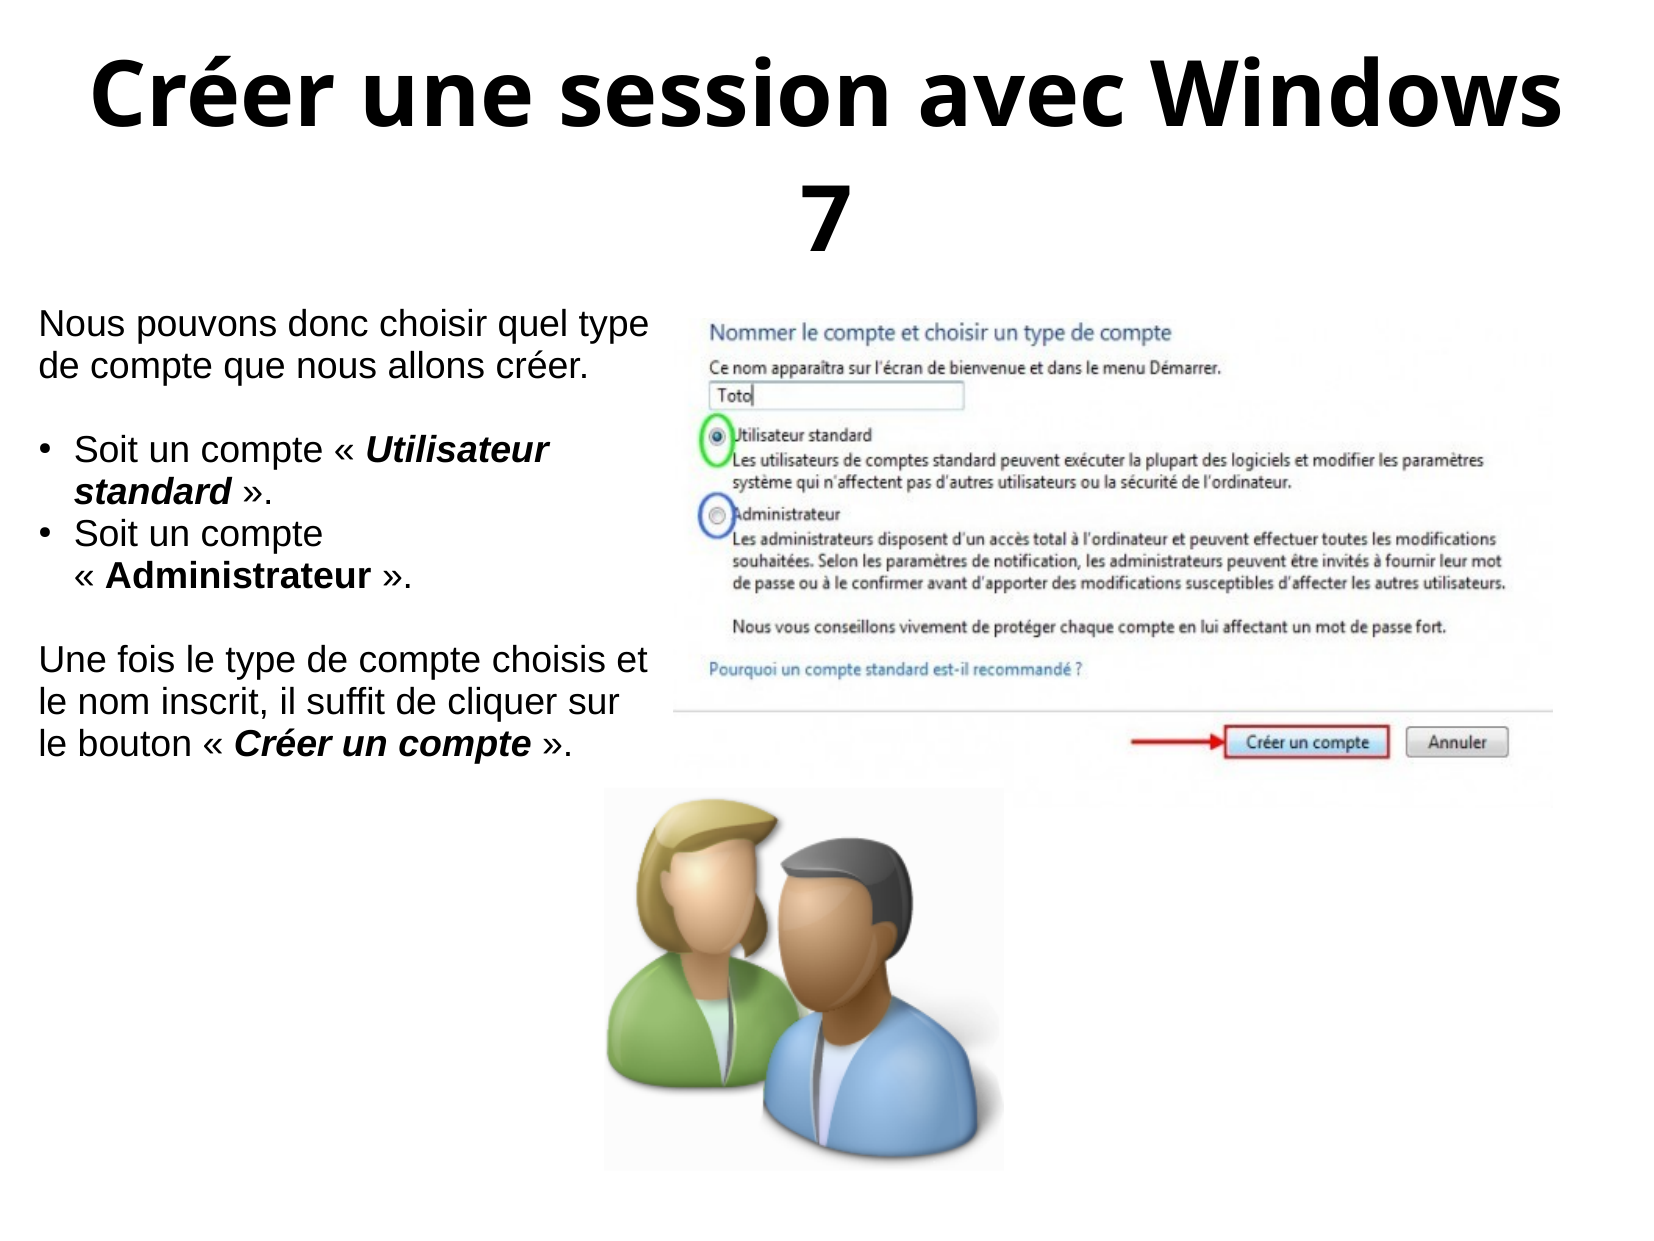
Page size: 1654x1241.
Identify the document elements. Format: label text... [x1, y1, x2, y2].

picture [604, 318, 1553, 1180]
title Créer une session avec Windows 7 [82, 49, 1571, 257]
text_box Nous pouvons donc choisir quel type de compte que nous allons créer. Soit un compte « Utilisateur standard ». Soit un compte « Administrateur ». Une fois le type de compte choisis et le nom inscrit, il suffit de cliquer sur le bouton « Créer un compte ». [23, 295, 674, 777]
